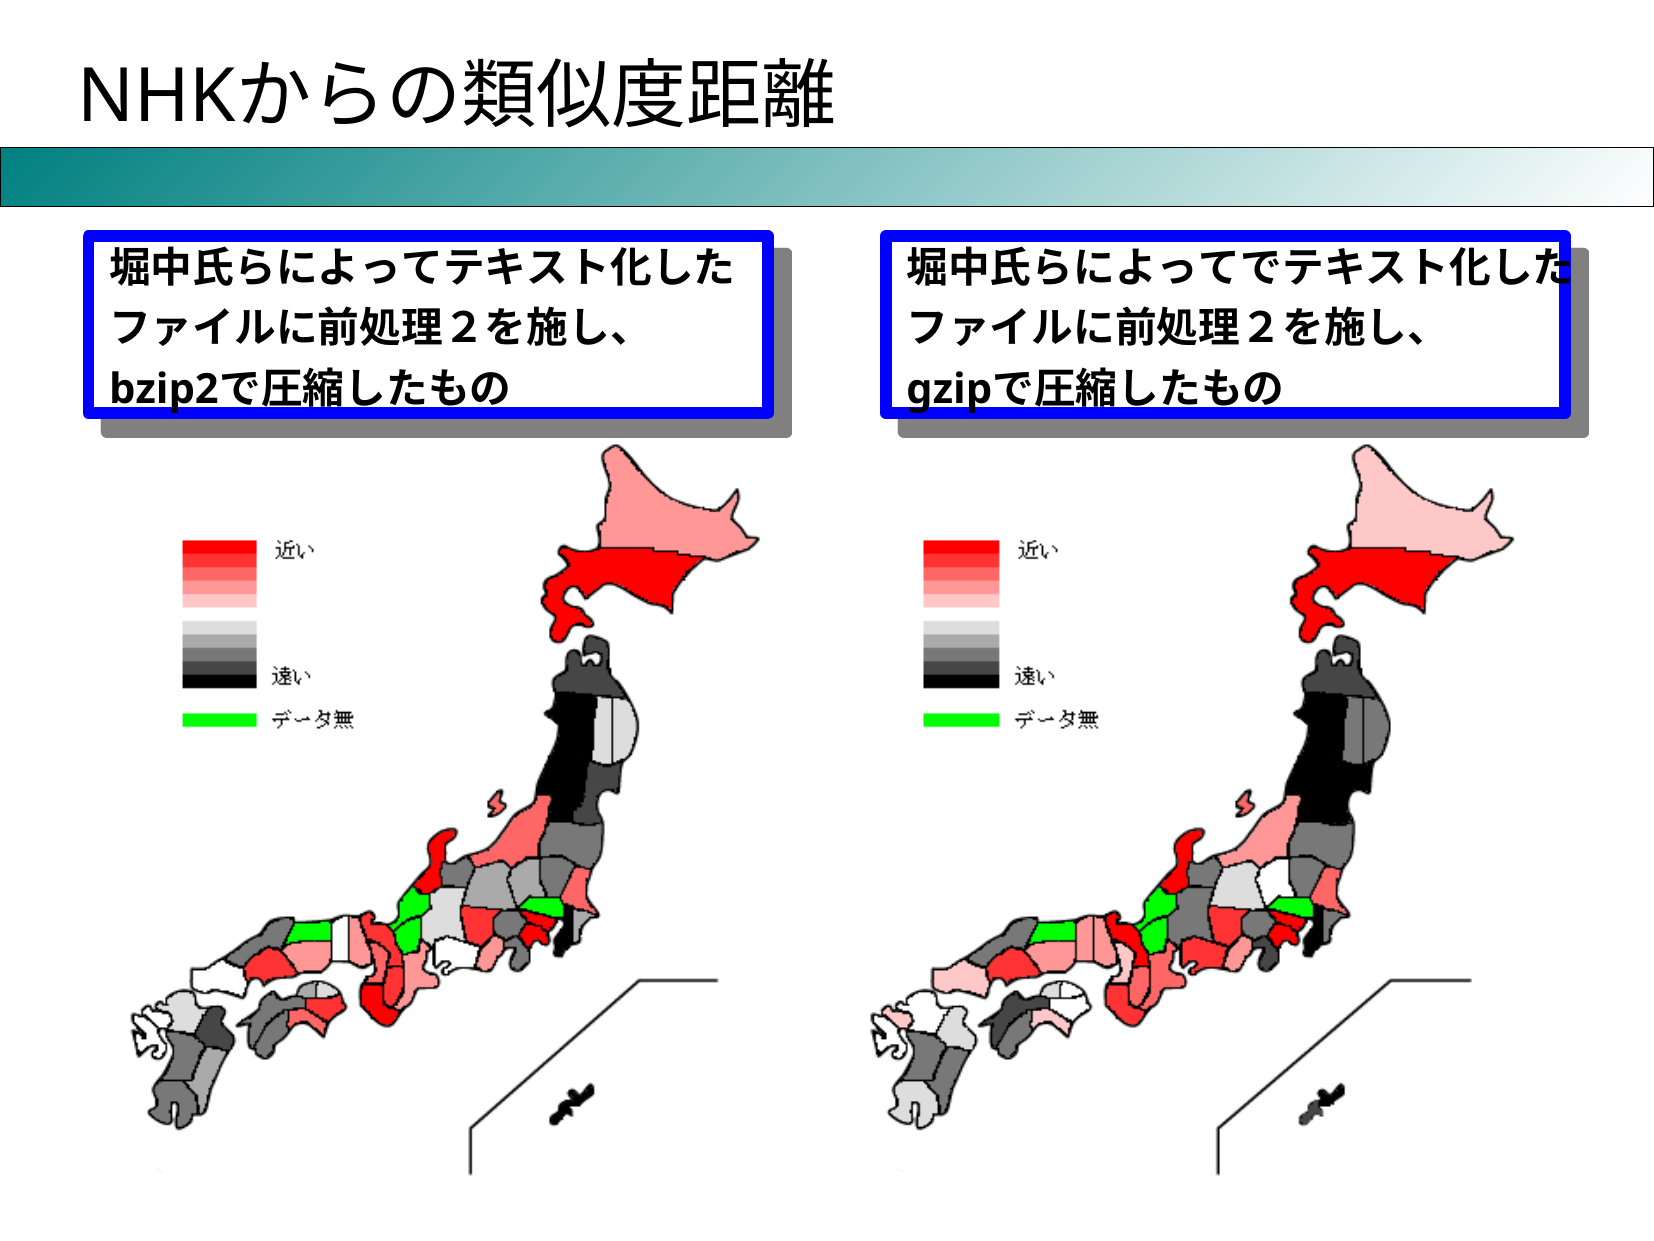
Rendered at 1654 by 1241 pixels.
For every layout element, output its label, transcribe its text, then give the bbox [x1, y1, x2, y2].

picture [59, 413, 1583, 1211]
text_box 堀中氏らによってテキスト化した ファイルに前処理２を施し、 bzip2で圧縮したもの [88, 236, 768, 414]
title NHKからの類似度距離 [77, 29, 1566, 149]
text_box 堀中氏らによってでテキスト化した ファイルに前処理２を施し、 gzipで圧縮したもの [885, 236, 1565, 414]
